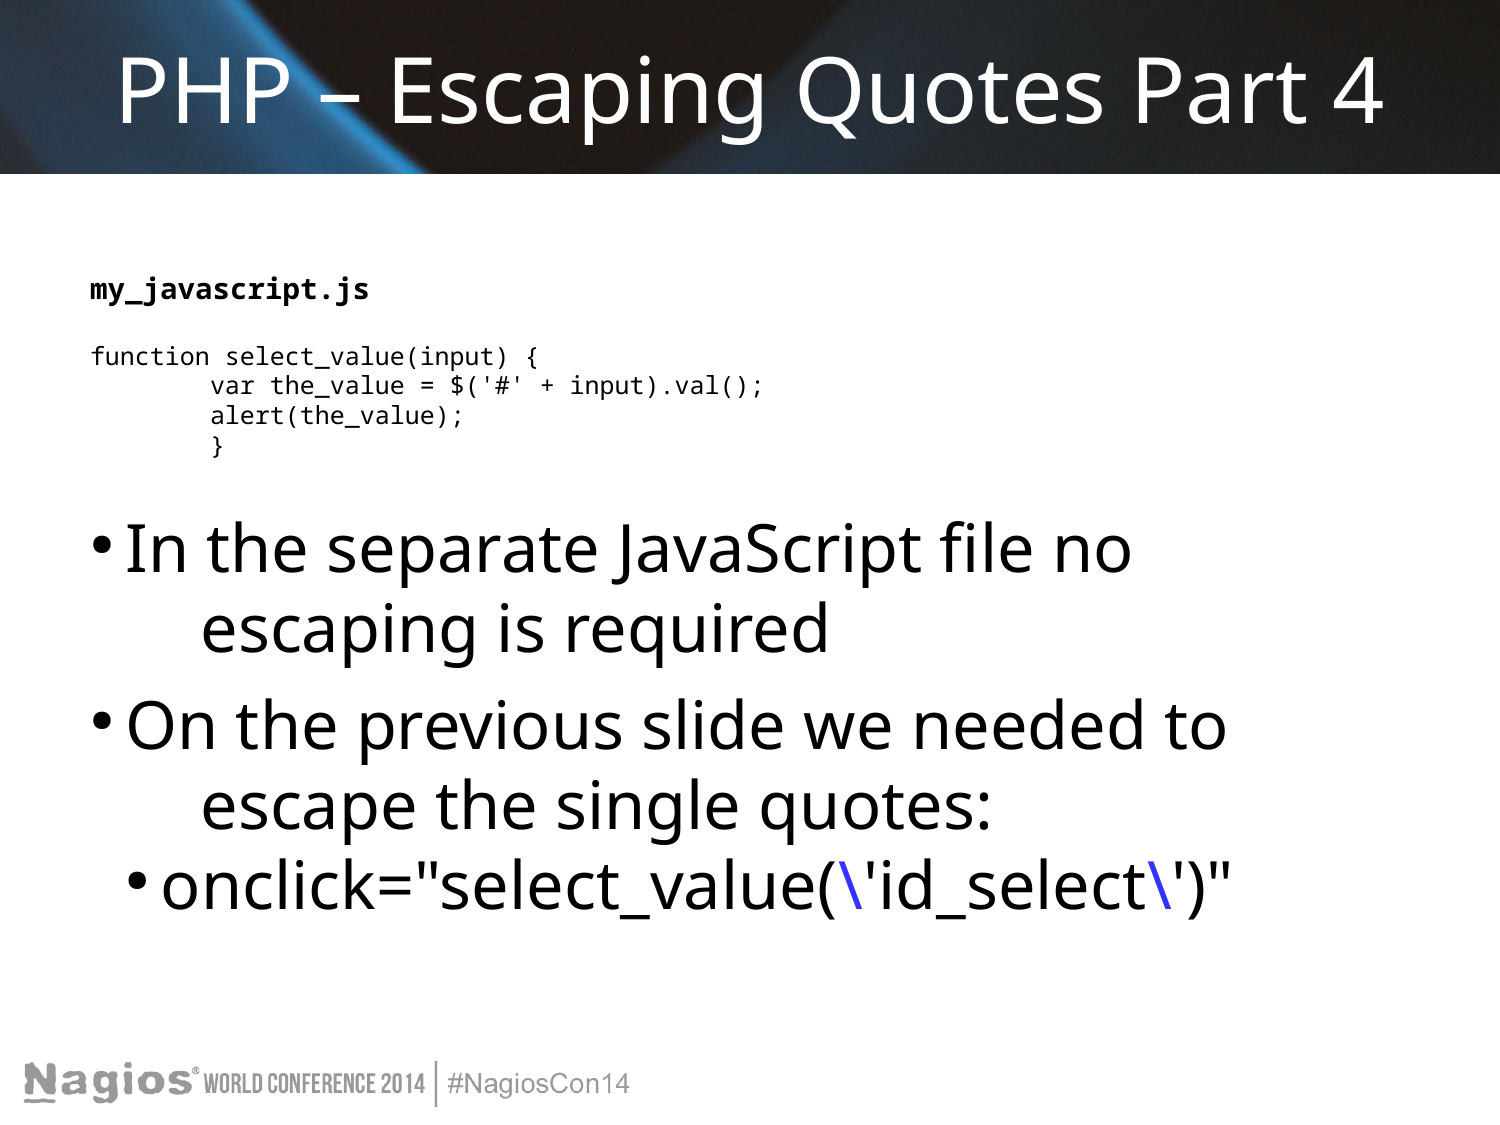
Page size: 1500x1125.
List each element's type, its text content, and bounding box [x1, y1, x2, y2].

title PHP – Escaping Quotes Part 4 [0, 0, 1500, 174]
list my_javascript.js function select_value(input) { var the_value = $('#' + input).val(); alert(the_value); } In the separate JavaScript file no escaping is required On the previous slide we needed to escape the single quotes: onclick="select_value(\'id_select\')" [75, 262, 1426, 1005]
picture [12, 1040, 638, 1125]
